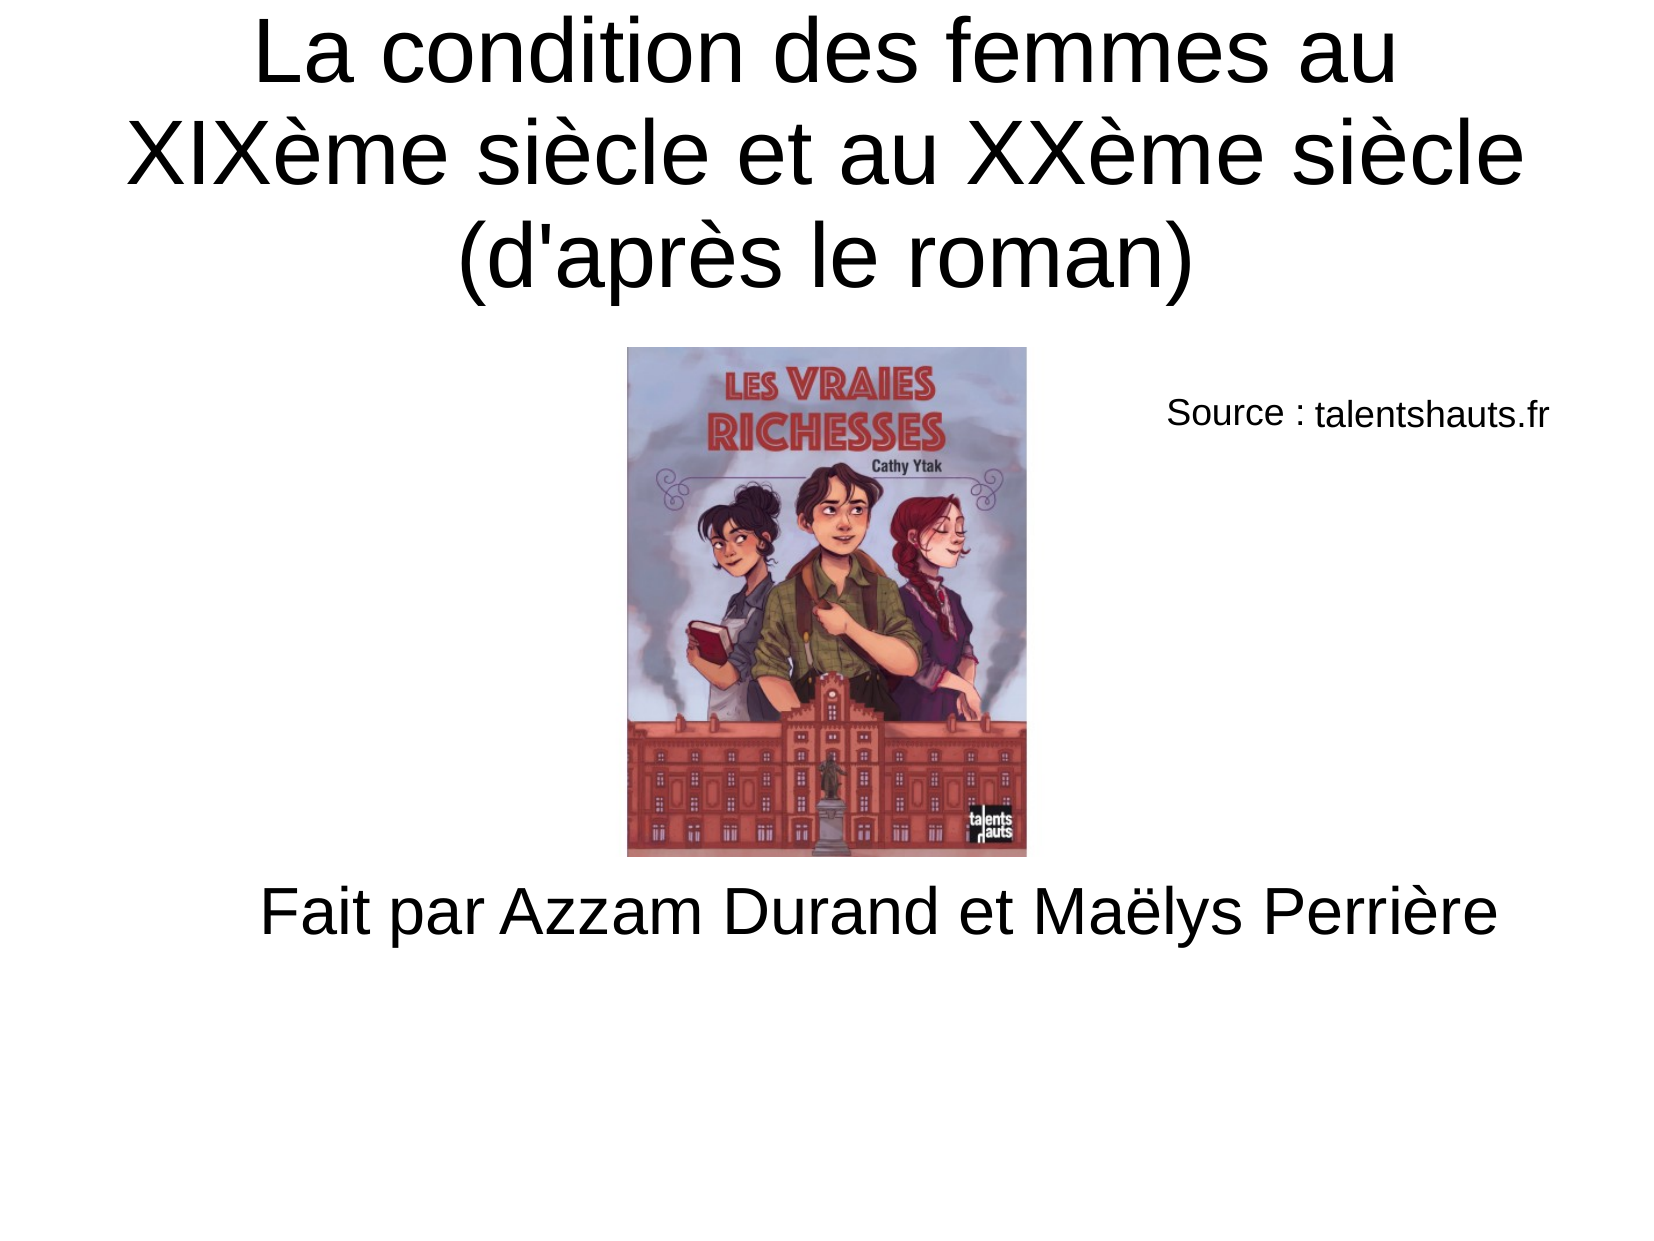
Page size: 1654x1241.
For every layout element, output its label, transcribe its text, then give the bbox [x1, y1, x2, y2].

subtitle Fait par Azzam Durand et Maëlys Perrière [135, 501, 1625, 1241]
text_box Source : [1151, 383, 1321, 441]
text_box talentshauts.fr [1300, 385, 1565, 443]
title La condition des femmes au XIXème siècle et au XXème siècle (d'après le roman) [82, 0, 1571, 307]
picture [561, 347, 1093, 857]
